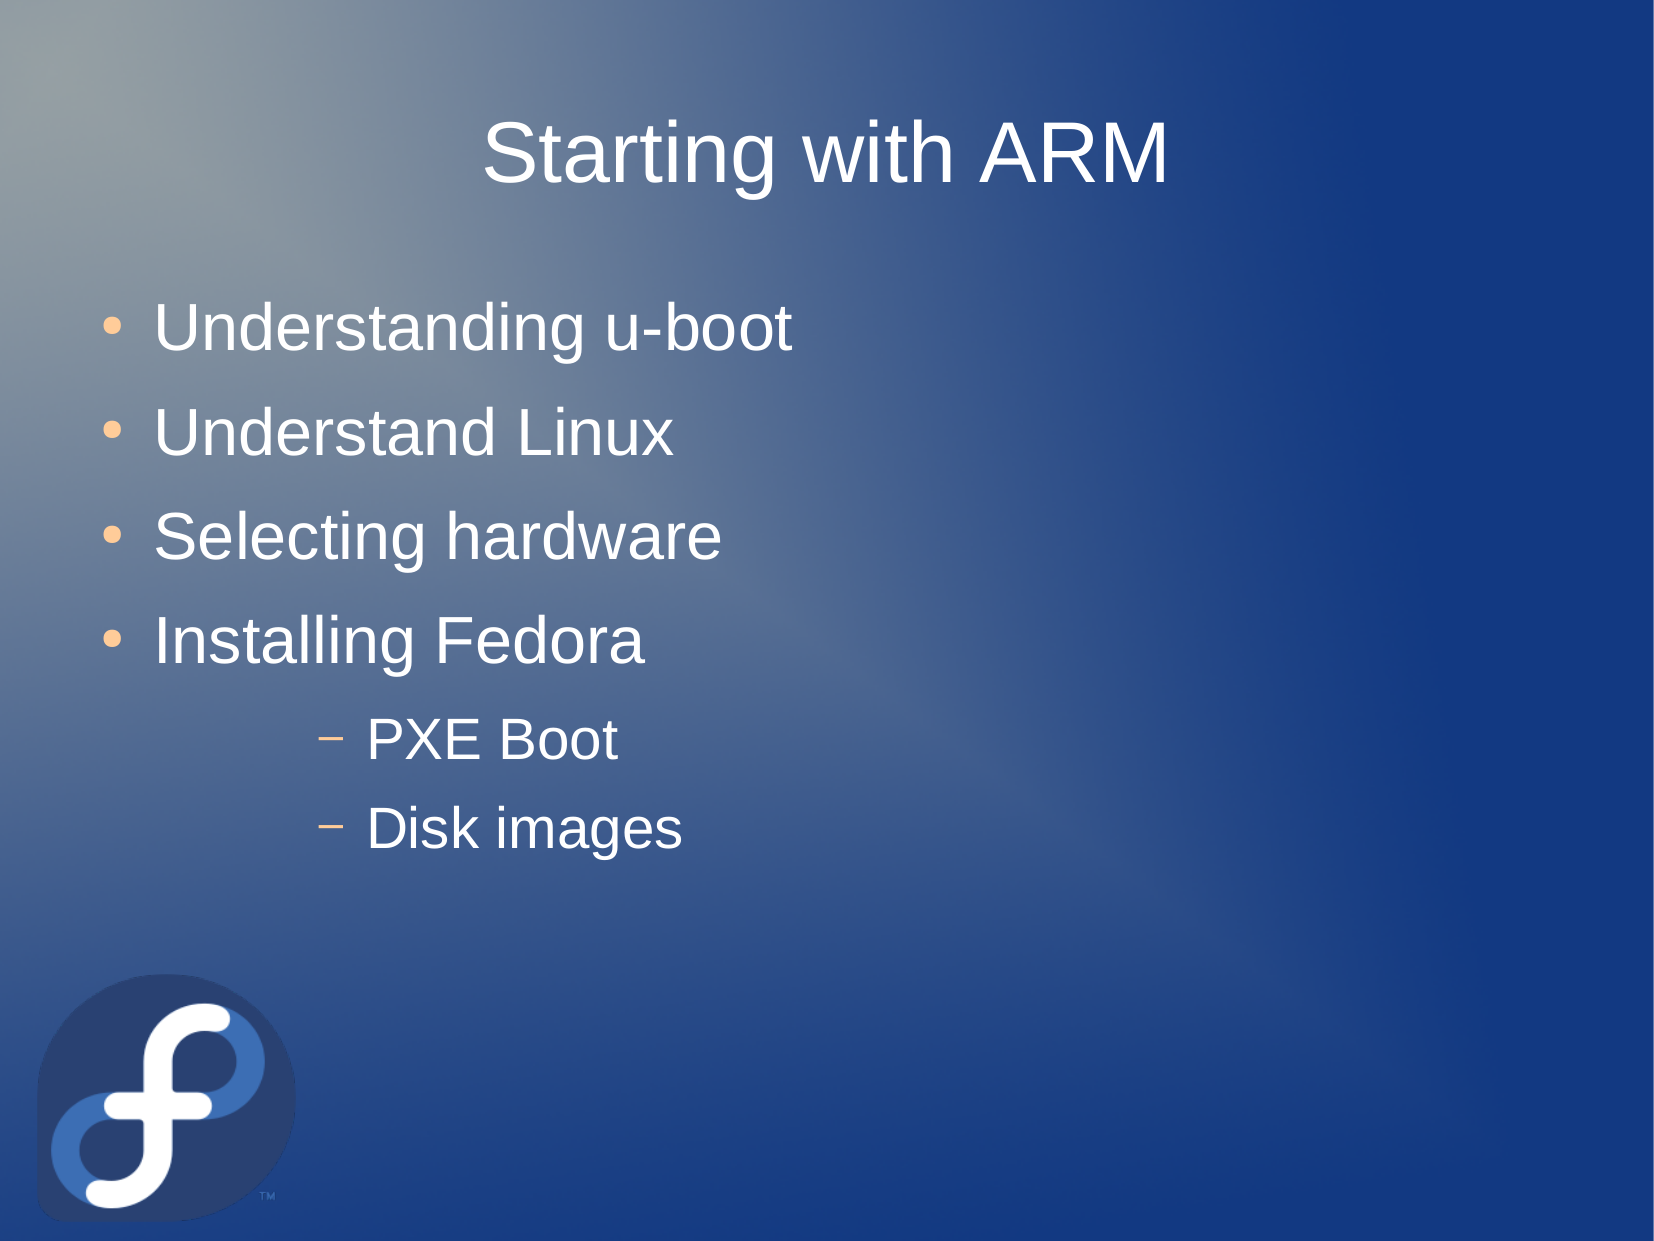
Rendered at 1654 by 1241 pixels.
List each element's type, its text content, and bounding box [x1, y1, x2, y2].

picture [0, 0, 1654, 1241]
list Understanding u-boot Understand Linux Selecting hardware Installing Fedora PXE Boot Disk images [82, 290, 1571, 1109]
title Starting with ARM [82, 49, 1571, 257]
